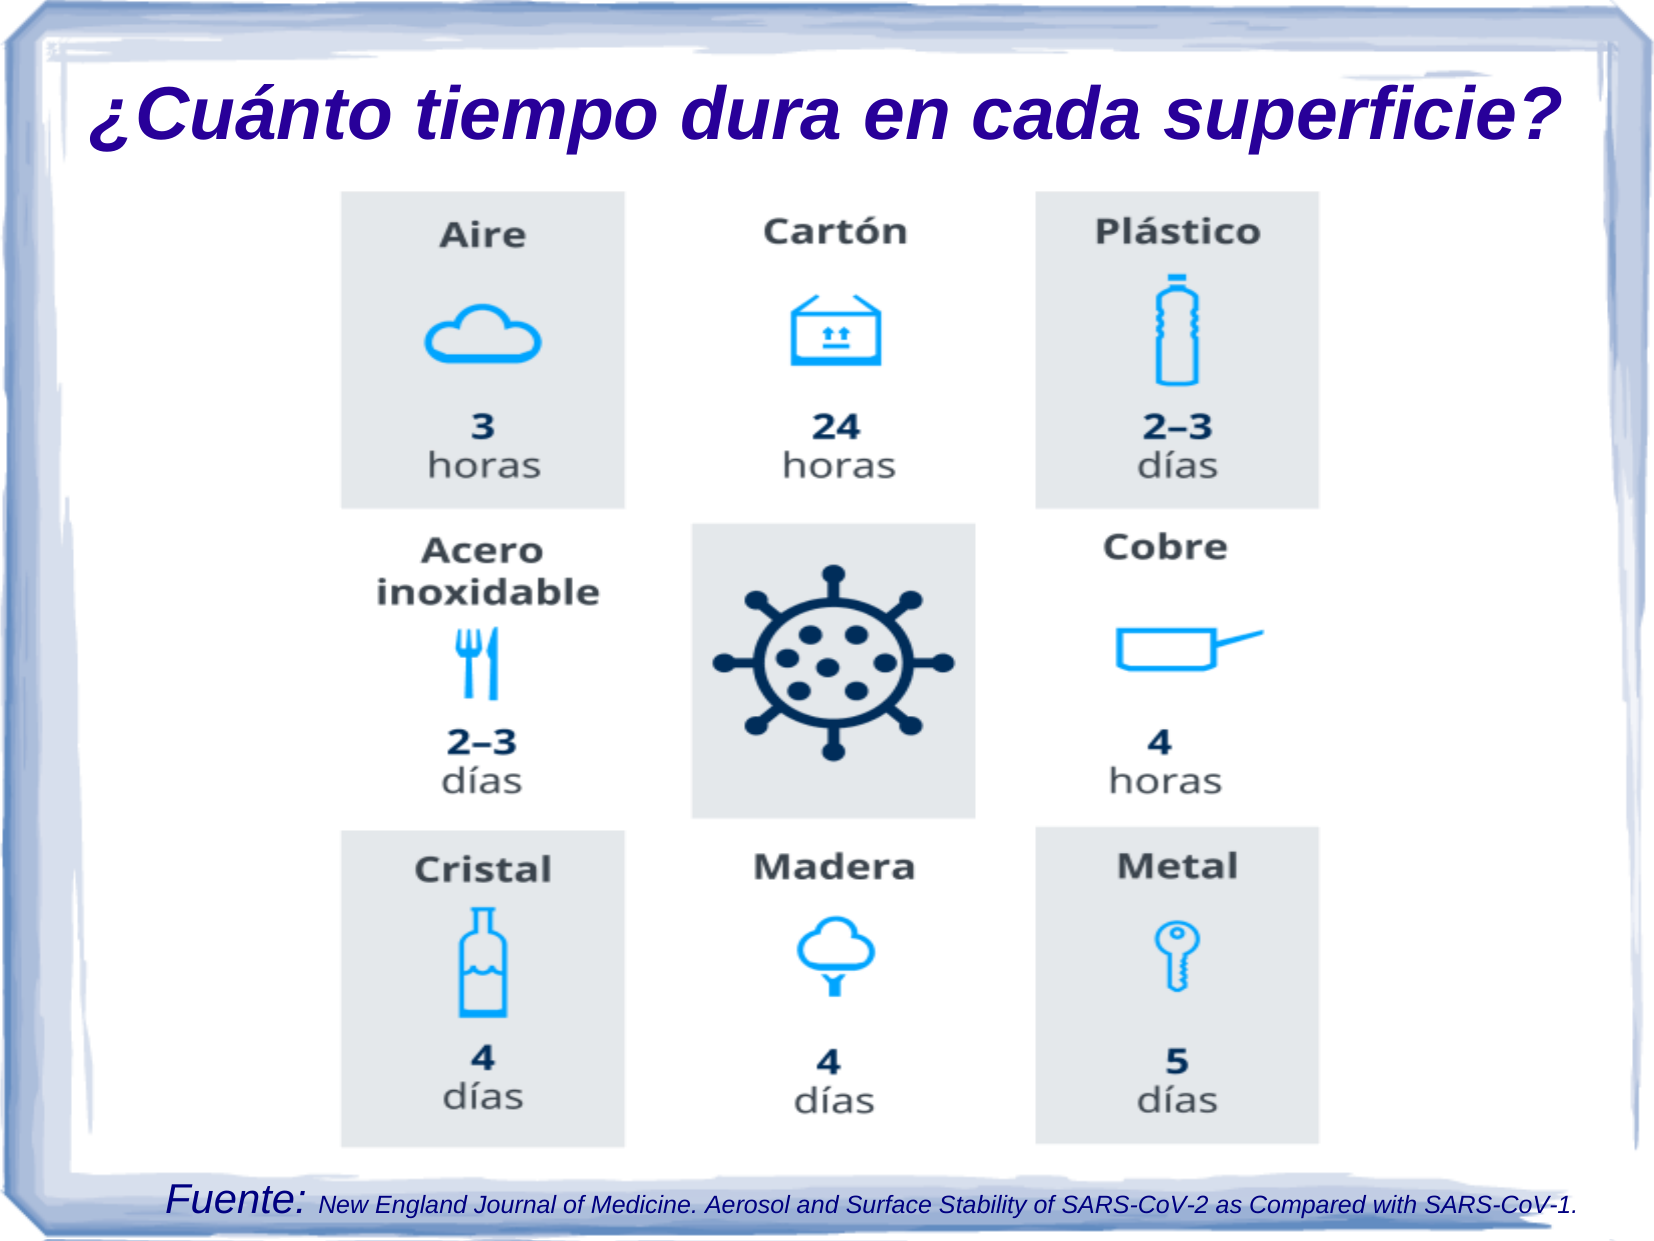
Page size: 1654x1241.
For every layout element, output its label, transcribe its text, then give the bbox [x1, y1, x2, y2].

text_box Fuente: New England Journal of Medicine. Aerosol and Surface Stability of SARS-CoV-2 as Compared with SARS-CoV-1. [94, 1176, 1601, 1223]
picture [0, 0, 1654, 1241]
title ¿Cuánto tiempo dura en cada superficie? [82, 49, 1571, 178]
